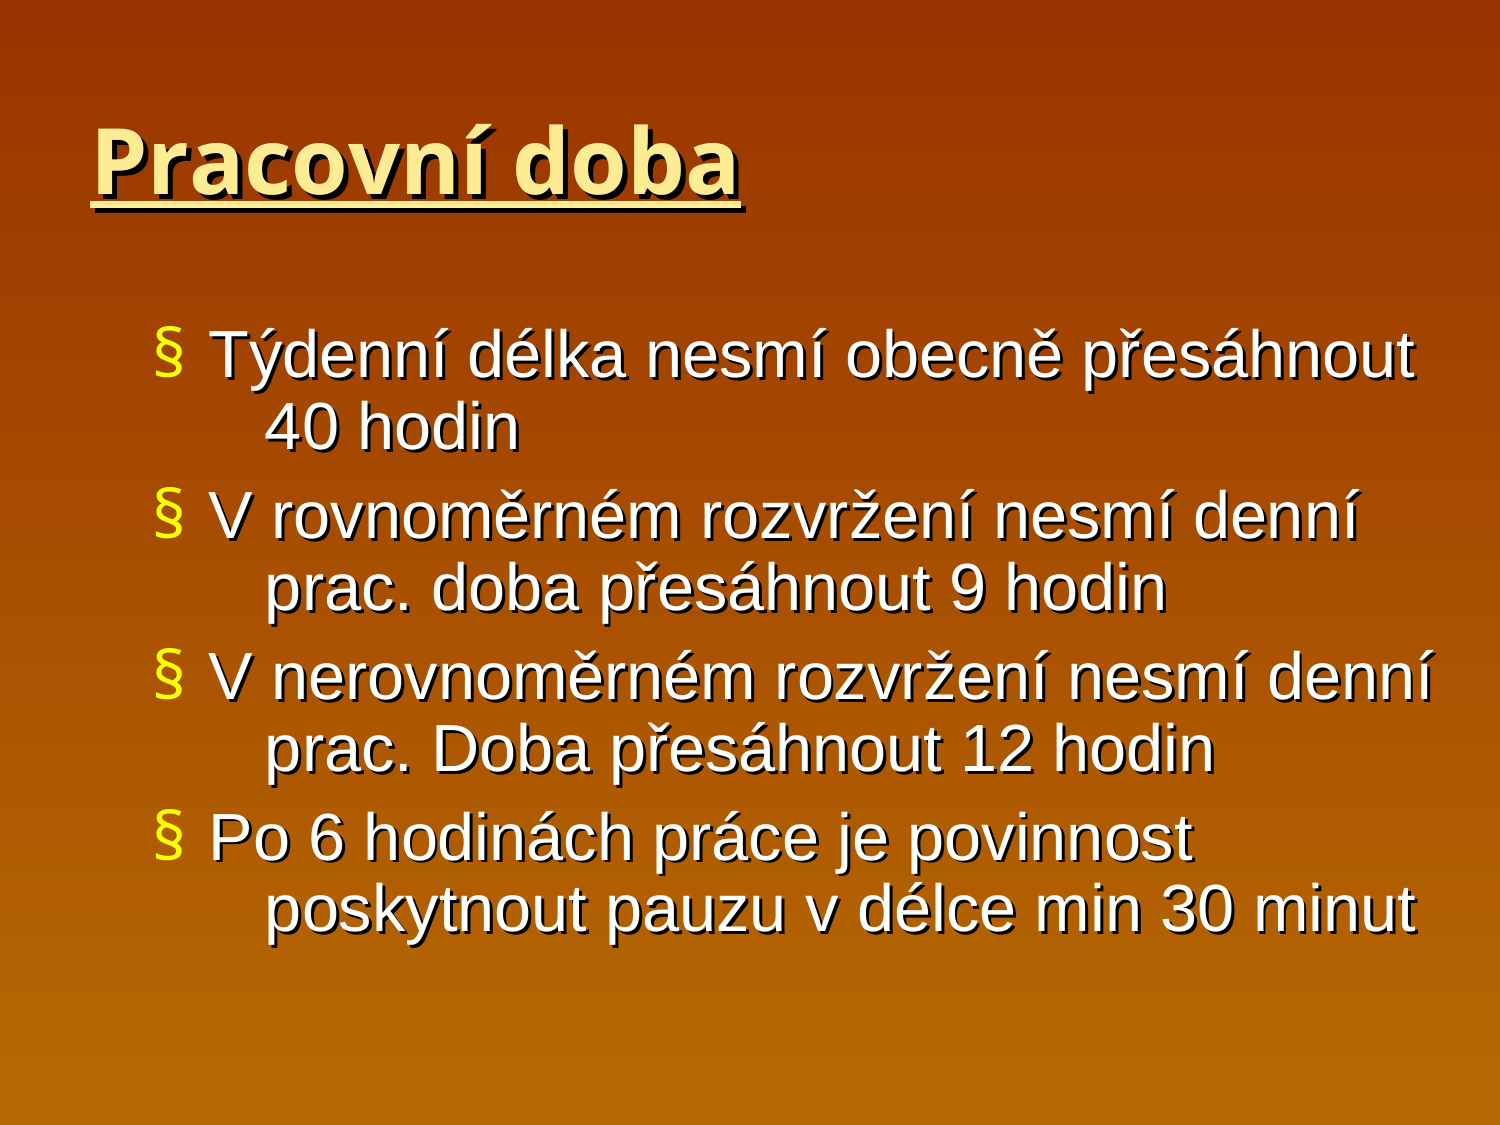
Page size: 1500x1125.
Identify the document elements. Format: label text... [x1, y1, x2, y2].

list Týdenní délka nesmí obecně přesáhnout 40 hodin V rovnoměrném rozvržení nesmí denní prac. doba přesáhnout 9 hodin V nerovnoměrném rozvržení nesmí denní prac. Doba přesáhnout 12 hodin Po 6 hodinách práce je povinnost poskytnout pauzu v délce min 30 minut [137, 312, 1452, 1001]
title Pracovní doba [75, 40, 1451, 276]
